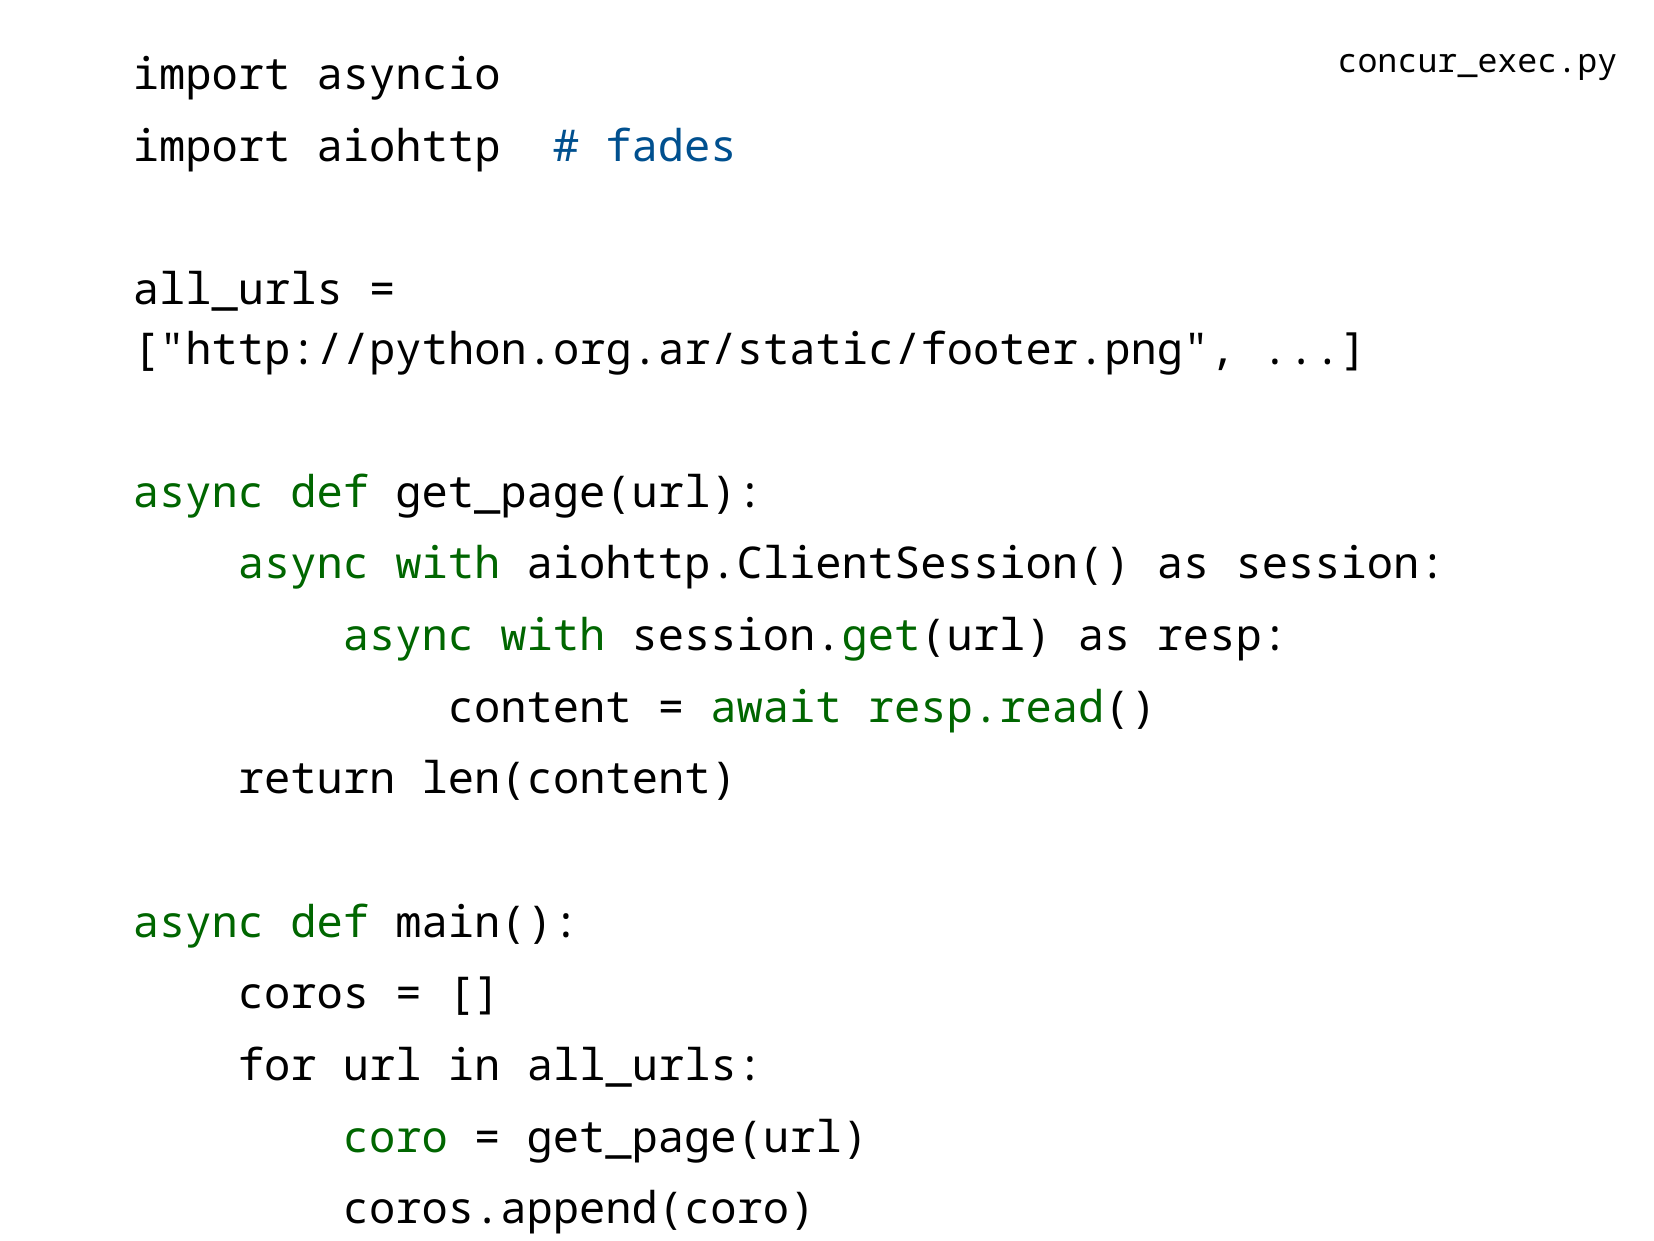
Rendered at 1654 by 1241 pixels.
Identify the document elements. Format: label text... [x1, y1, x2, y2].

text_box import asyncio import aiohttp # fades all_urls = ["http://python.org.ar/static/footer.png", ...] async def get_page(url): async with aiohttp.ClientSession() as session: async with session.get(url) as resp: content = await resp.read() return len(content) async def main(): coros = [] for url in all_urls: coro = get_page(url) coros.append(coro) results = await asyncio.gather(*coros) print("Results", results) asyncio.run(main()) [118, 35, 1616, 1224]
text_box concur_exec.py [1322, 29, 1633, 83]
